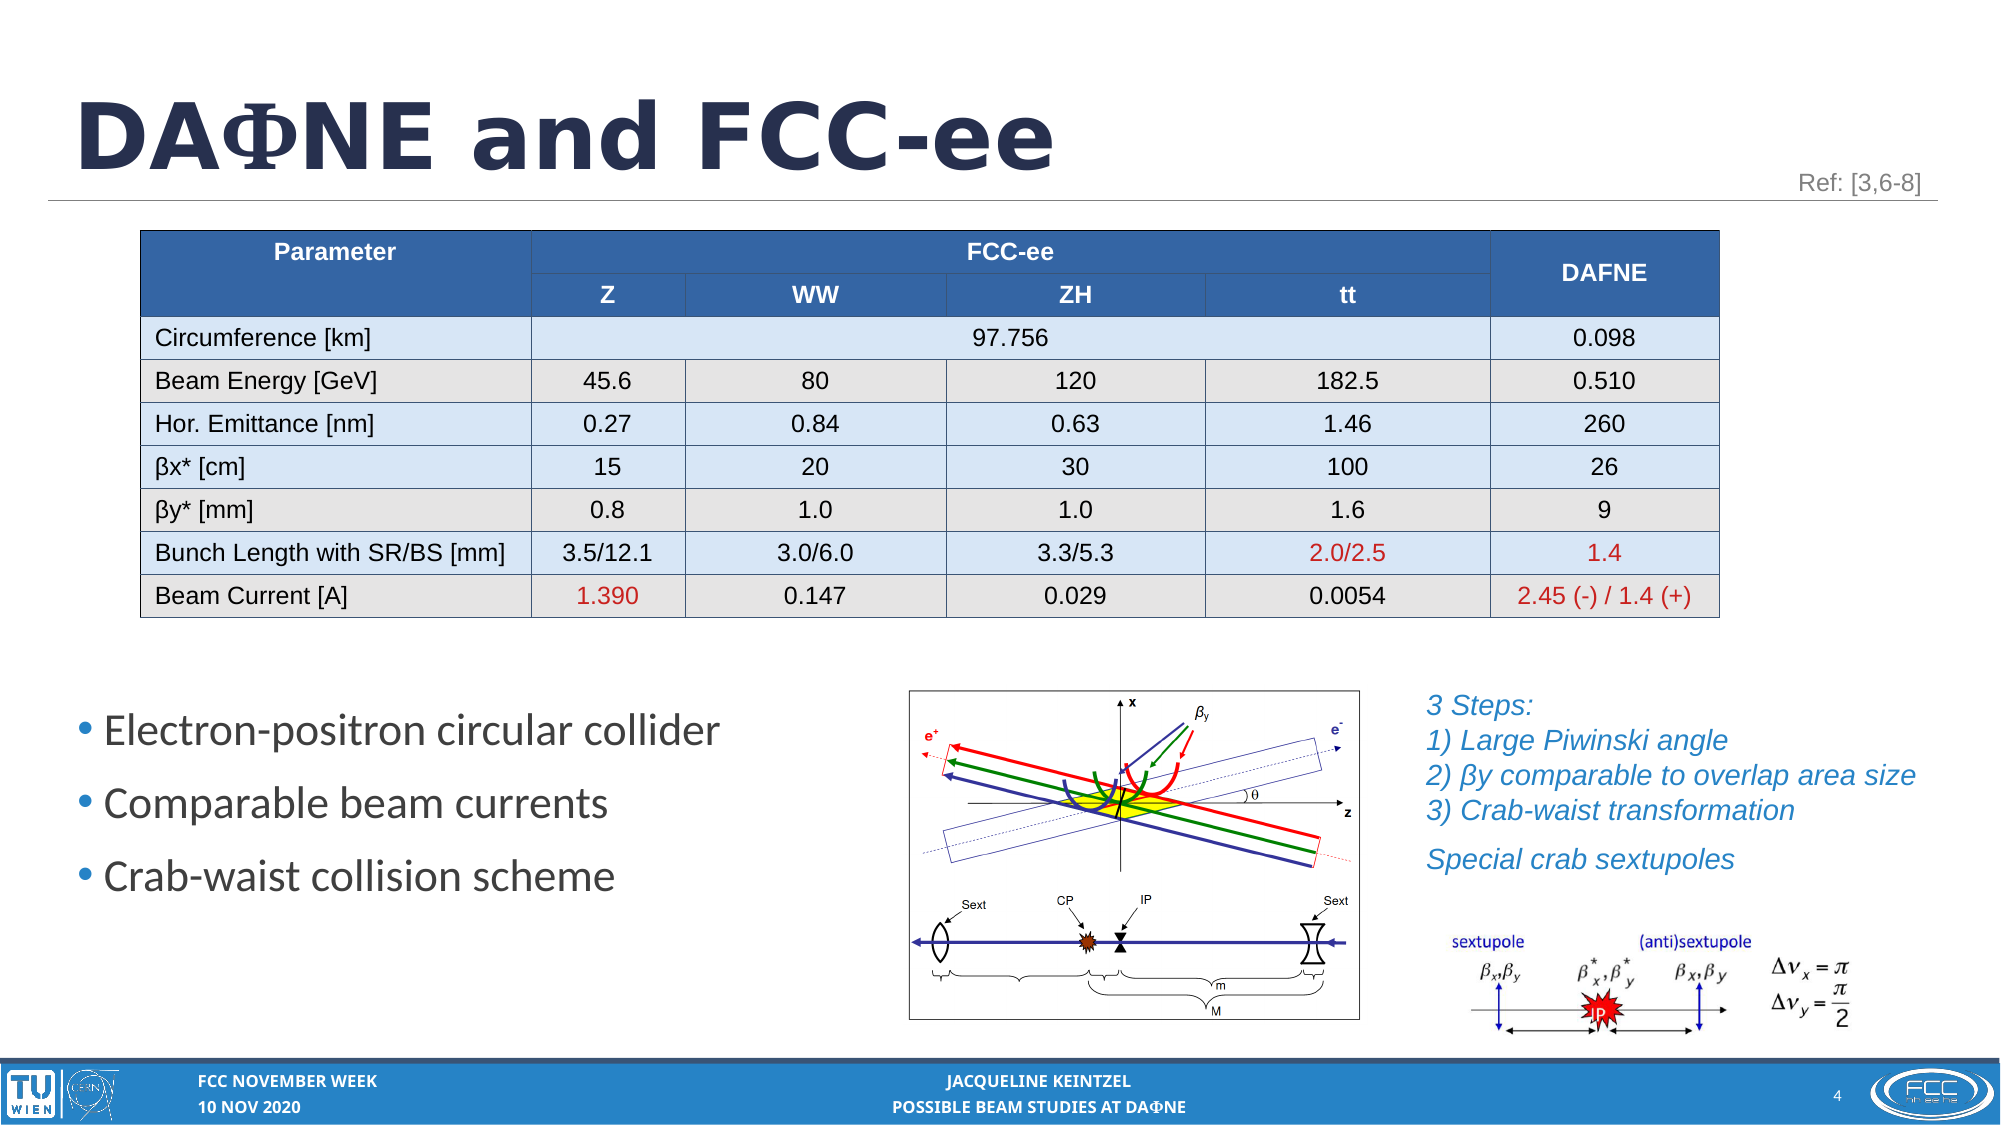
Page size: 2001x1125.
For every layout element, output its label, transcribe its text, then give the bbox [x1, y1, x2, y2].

table_cell 0.147 [686, 575, 946, 617]
table_cell Hor. Emittance [nm] [141, 403, 531, 445]
text_box Ref: [3,6-8] [1783, 159, 1967, 219]
text_box Electron-positron circular collider Comparable beam currents Crab-waist collision scheme [77, 698, 903, 1016]
table_cell 3.0/6.0 [686, 532, 946, 574]
table_cell 80 [686, 360, 946, 402]
picture [1869, 1067, 1997, 1122]
table_cell Circumference [km] [141, 317, 531, 359]
table_cell 1.4 [1491, 532, 1719, 574]
text_box DAΦNE and FCC-ee [58, 70, 1925, 201]
table_cell Beam Current [A] [141, 575, 531, 617]
table_cell 0.029 [947, 575, 1205, 617]
table_cell 1.390 [532, 575, 685, 617]
picture [903, 684, 1368, 1025]
table_header DAFNE [1491, 231, 1719, 316]
table_cell 3.5/12.1 [532, 532, 685, 574]
table_cell 0.510 [1491, 360, 1719, 402]
table_cell 1.0 [947, 489, 1205, 531]
table_cell 26 [1491, 446, 1719, 488]
table_cell ZH [947, 274, 1205, 316]
picture [67, 1069, 119, 1121]
picture [7, 1070, 55, 1118]
table_cell βy* [mm] [141, 489, 531, 531]
table_header FCC-ee [532, 231, 1490, 273]
table_cell 15 [532, 446, 685, 488]
table_cell 3.3/5.3 [947, 532, 1205, 574]
table_cell Z [532, 274, 685, 316]
text_box 3 Steps: 1) Large Piwinski angle 2) βy comparable to overlap area size 3) Crab-waist transformation [1411, 679, 1955, 832]
table_cell 2.0/2.5 [1206, 532, 1490, 574]
table_cell 0.098 [1491, 317, 1719, 359]
table_cell tt [1206, 274, 1490, 316]
table_cell 20 [686, 446, 946, 488]
table_cell WW [686, 274, 946, 316]
table_cell 1.6 [1206, 489, 1490, 531]
table_cell βx* [cm] [141, 446, 531, 488]
table_cell Bunch Length with SR/BS [mm] [141, 532, 531, 574]
table_cell 0.63 [947, 403, 1205, 445]
table_cell 100 [1206, 446, 1490, 488]
table_cell 9 [1491, 489, 1719, 531]
table_cell 2.45 (-) / 1.4 (+) [1491, 575, 1719, 617]
table_cell 0.84 [686, 403, 946, 445]
table_cell 1.0 [686, 489, 946, 531]
table_cell Beam Energy [GeV] [141, 360, 531, 402]
table_cell 0.8 [532, 489, 685, 531]
table_header Parameter [141, 231, 531, 316]
table_cell 0.0054 [1206, 575, 1490, 617]
table_cell 182.5 [1206, 360, 1490, 402]
table_cell 30 [947, 446, 1205, 488]
picture [1440, 1004, 1867, 1055]
table_cell 120 [947, 360, 1205, 402]
table_cell 0.27 [532, 403, 685, 445]
text_box Special crab sextupoles [1411, 832, 1955, 1004]
table_cell 260 [1491, 403, 1719, 445]
table_cell 45.6 [532, 360, 685, 402]
table_cell 1.46 [1206, 403, 1490, 445]
table_cell 97.756 [532, 317, 1490, 359]
